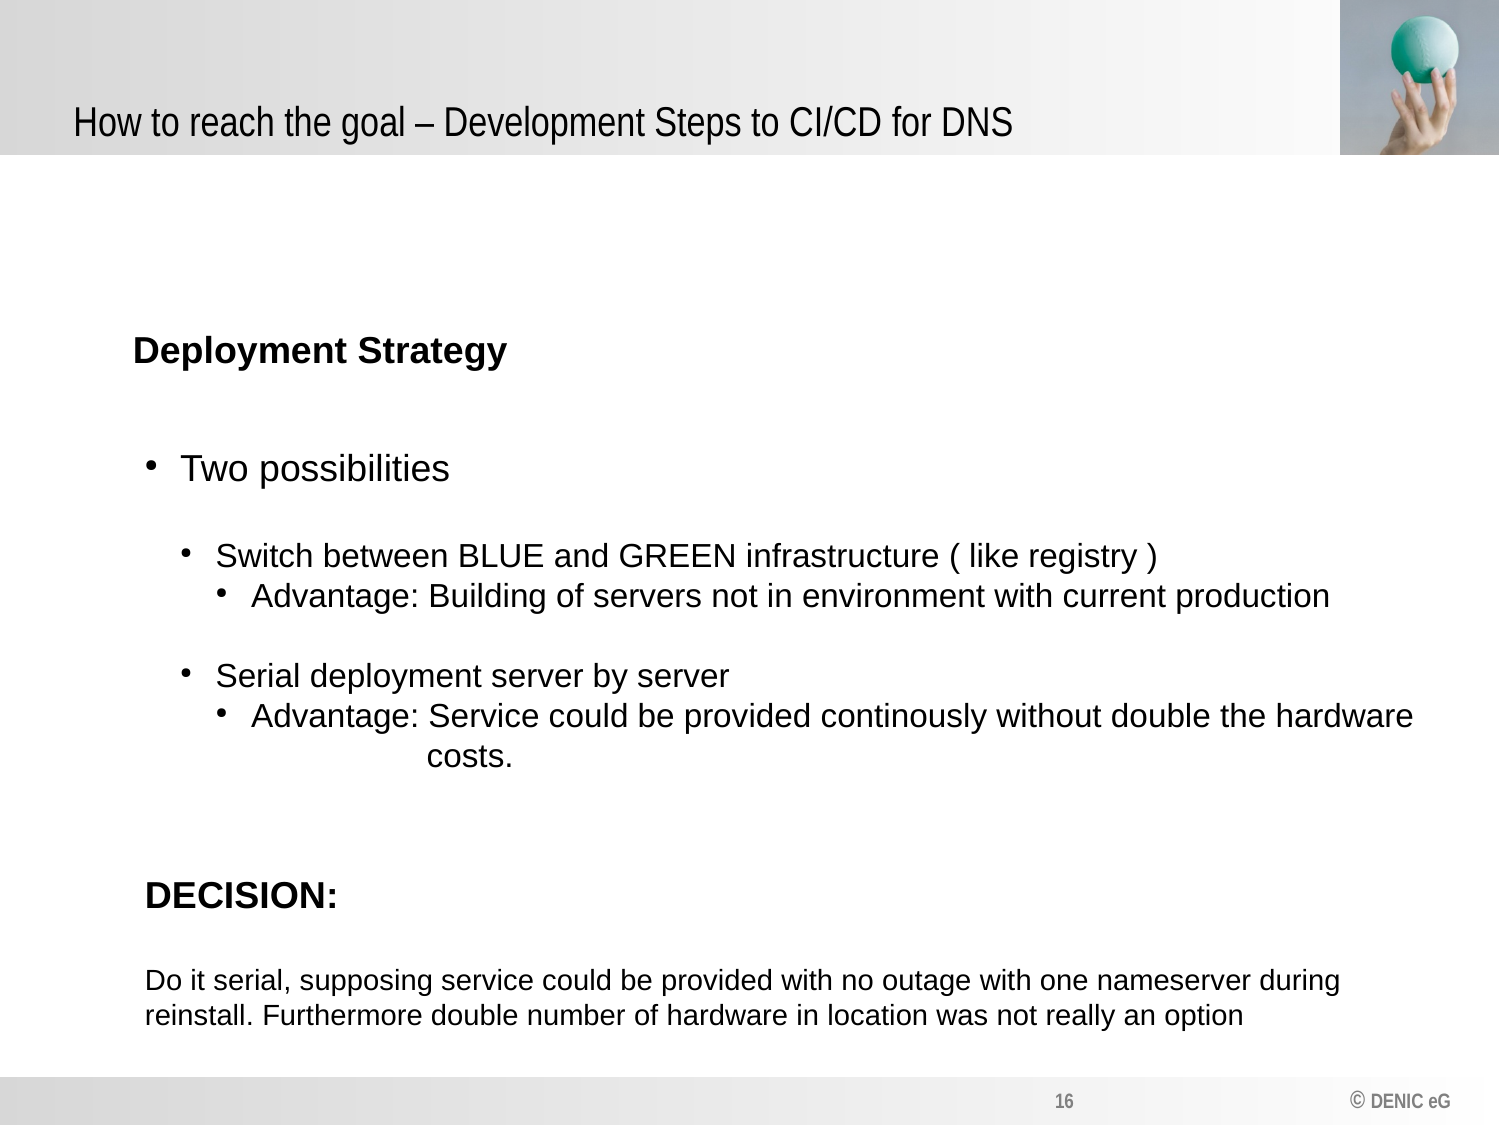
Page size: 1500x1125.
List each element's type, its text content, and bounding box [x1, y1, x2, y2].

text_box DECISION: Do it serial, supposing service could be provided with no outage with one nameserver during reinstall. Furthermore double number of hardware in location was not really an option [130, 863, 1382, 1004]
text_box How to reach the goal – Development Steps to CI/CD for DNS [73, 75, 1350, 146]
text_box <Nummer> © DENIC eG [79, 1083, 1452, 1122]
text_box Two possibilities Switch between BLUE and GREEN infrastructure ( like registry ) Advantage: Building of servers not in environment with current production Serial deployment server by server Advantage: Service could be provided continously without double the hardware costs. [129, 437, 1453, 662]
picture [1340, 0, 1499, 155]
text_box Deployment Strategy [82, 318, 1335, 418]
